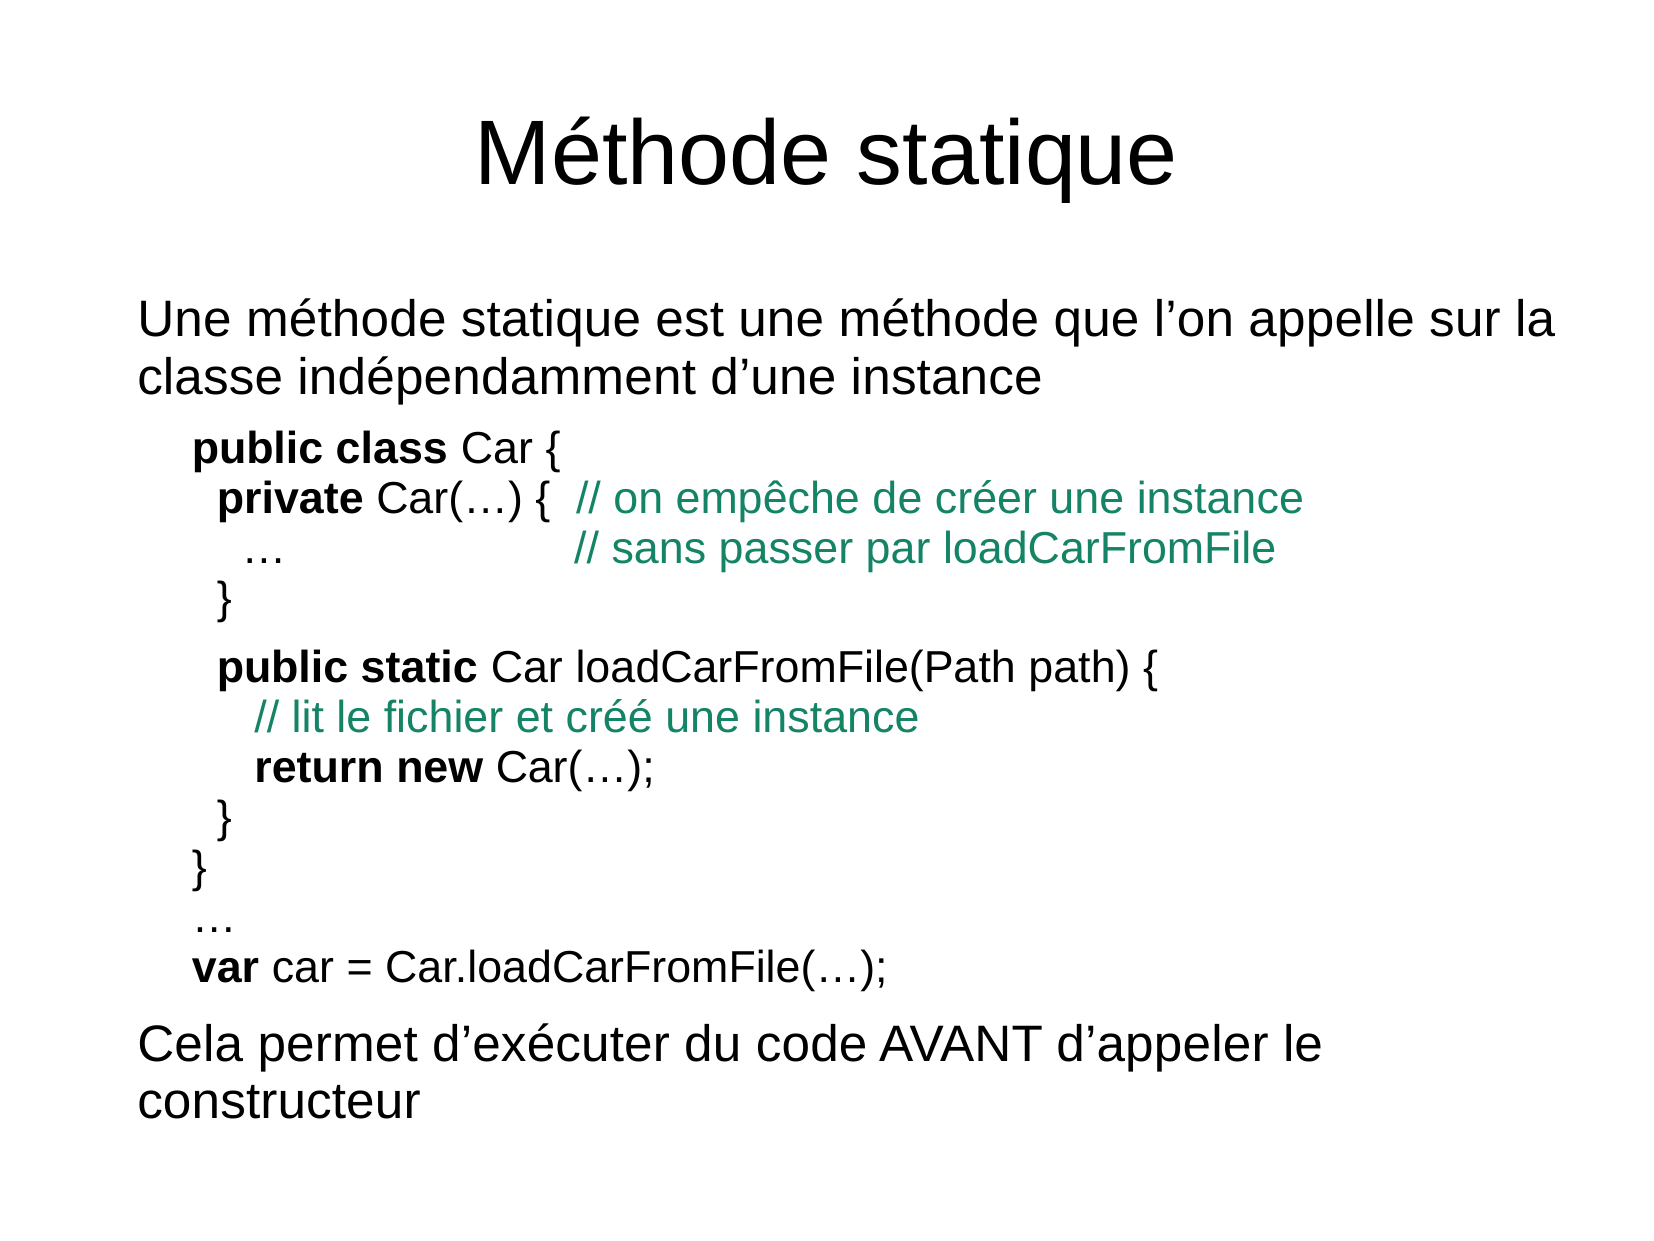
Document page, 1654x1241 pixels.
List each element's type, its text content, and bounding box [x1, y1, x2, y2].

list Une méthode statique est une méthode que l’on appelle sur la classe indépendamment d’une instance public class Car { private Car(…) { // on empêche de créer une instance … // sans passer par loadCarFromFile } public static Car loadCarFromFile(Path path) { // lit le fichier et créé une instance return new Car(…); } } … var car = Car.loadCarFromFile(…); Cela permet d’exécuter du code AVANT d’appeler le constructeur [82, 290, 1571, 1141]
title Méthode statique [82, 49, 1571, 257]
